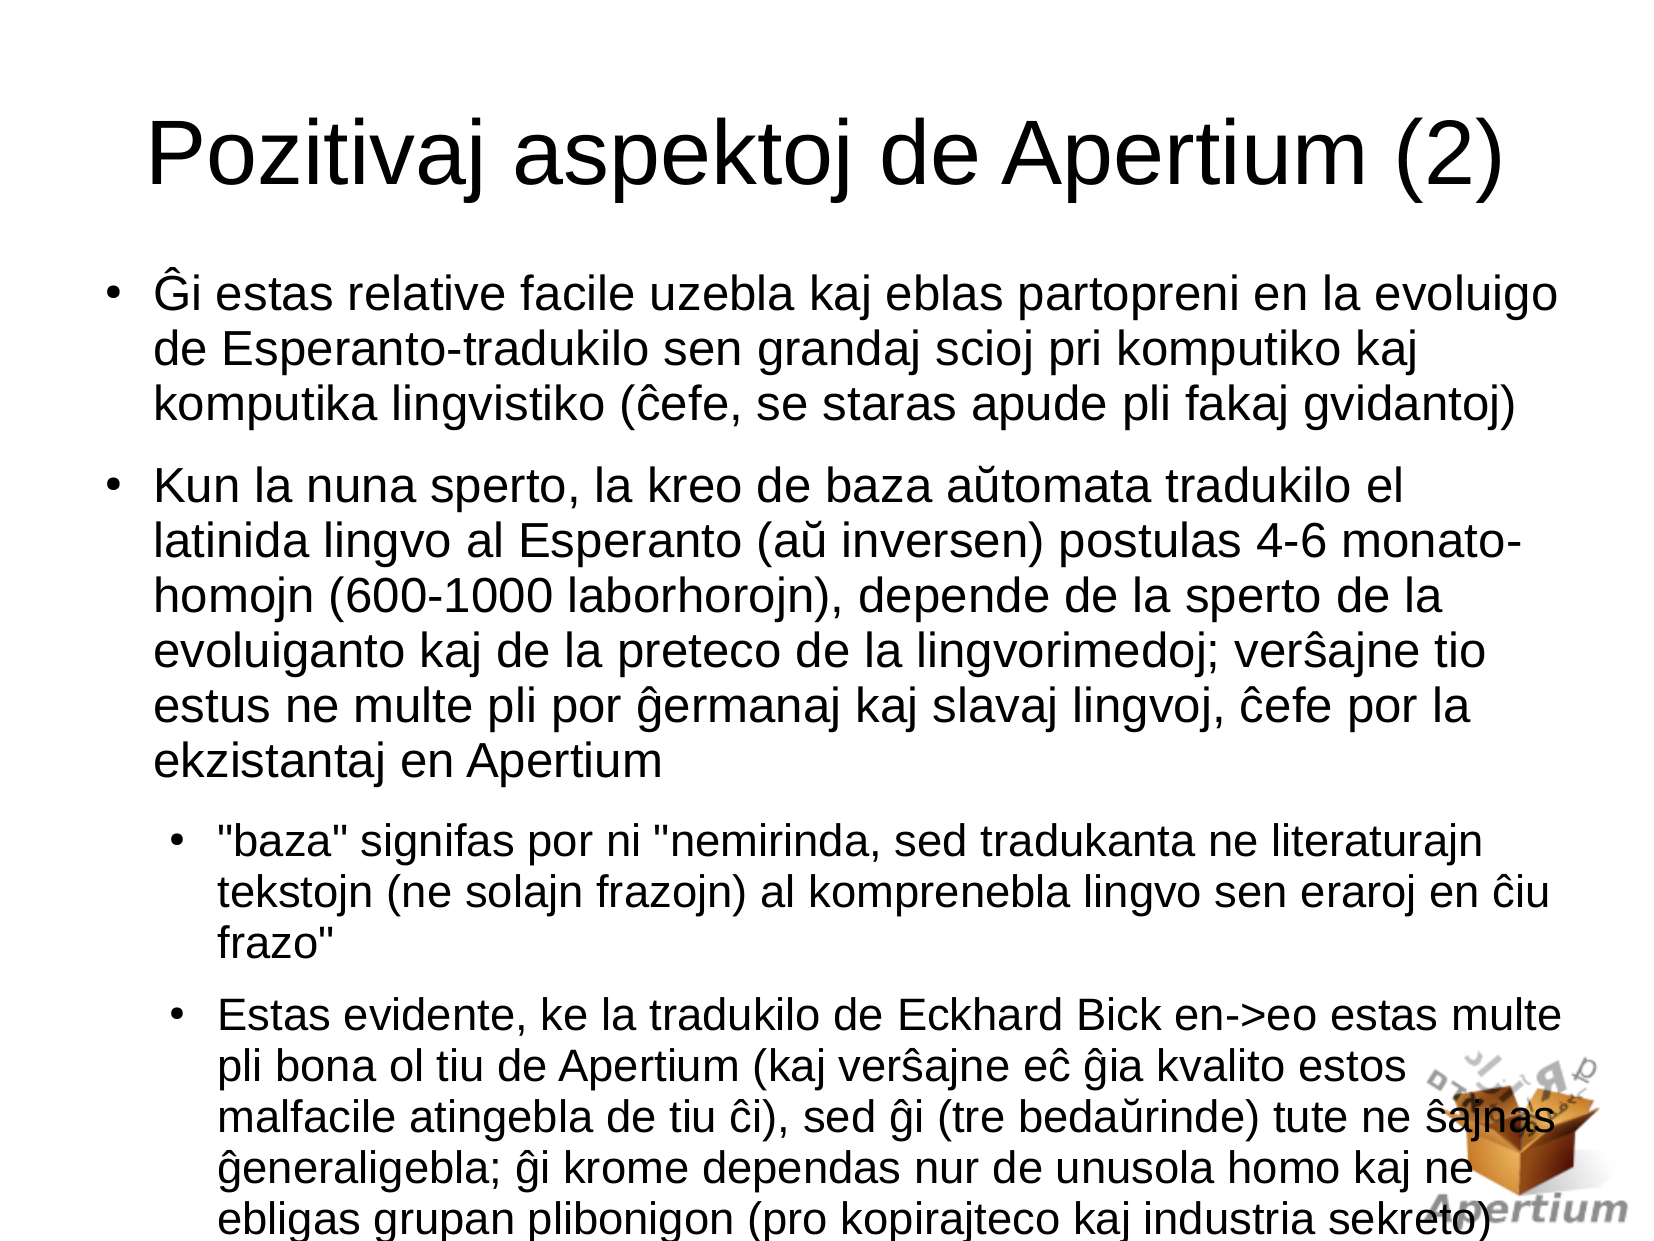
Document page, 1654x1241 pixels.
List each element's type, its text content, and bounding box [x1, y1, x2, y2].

picture [1577, 1033, 1633, 1241]
list Ĝi estas relative facile uzebla kaj eblas partopreni en la evoluigo de Esperanto-tradukilo sen grandaj scioj pri komputiko kaj komputika lingvistiko (ĉefe, se staras apude pli fakaj gvidantoj) Kun la nuna sperto, la kreo de baza aŭtomata tradukilo el latinida lingvo al Esperanto (aŭ inversen) postulas 4-6 monato-homojn (600-1000 laborhorojn), depende de la sperto de la evoluiganto kaj de la preteco de la lingvorimedoj; verŝajne tio estus ne multe pli por ĝermanaj kaj slavaj lingvoj, ĉefe por la ekzistantaj en Apertium "baza" signifas por ni "nemirinda, sed tradukanta ne literaturajn tekstojn (ne solajn frazojn) al komprenebla lingvo sen eraroj en ĉiu frazo" Estas evidente, ke la tradukilo de Eckhard Bick en->eo estas multe pli bona ol tiu de Apertium (kaj verŝajne eĉ ĝia kvalito estos malfacile atingebla de tiu ĉi), sed ĝi (tre bedaŭrinde) tute ne ŝajnas ĝeneraligebla; ĝi krome dependas nur de unusola homo kaj ne ebligas grupan plibonigon (pro kopirajteco kaj industria sekreto) [88, 265, 1577, 1241]
title Pozitivaj aspektoj de Apertium (2) [82, 56, 1571, 250]
